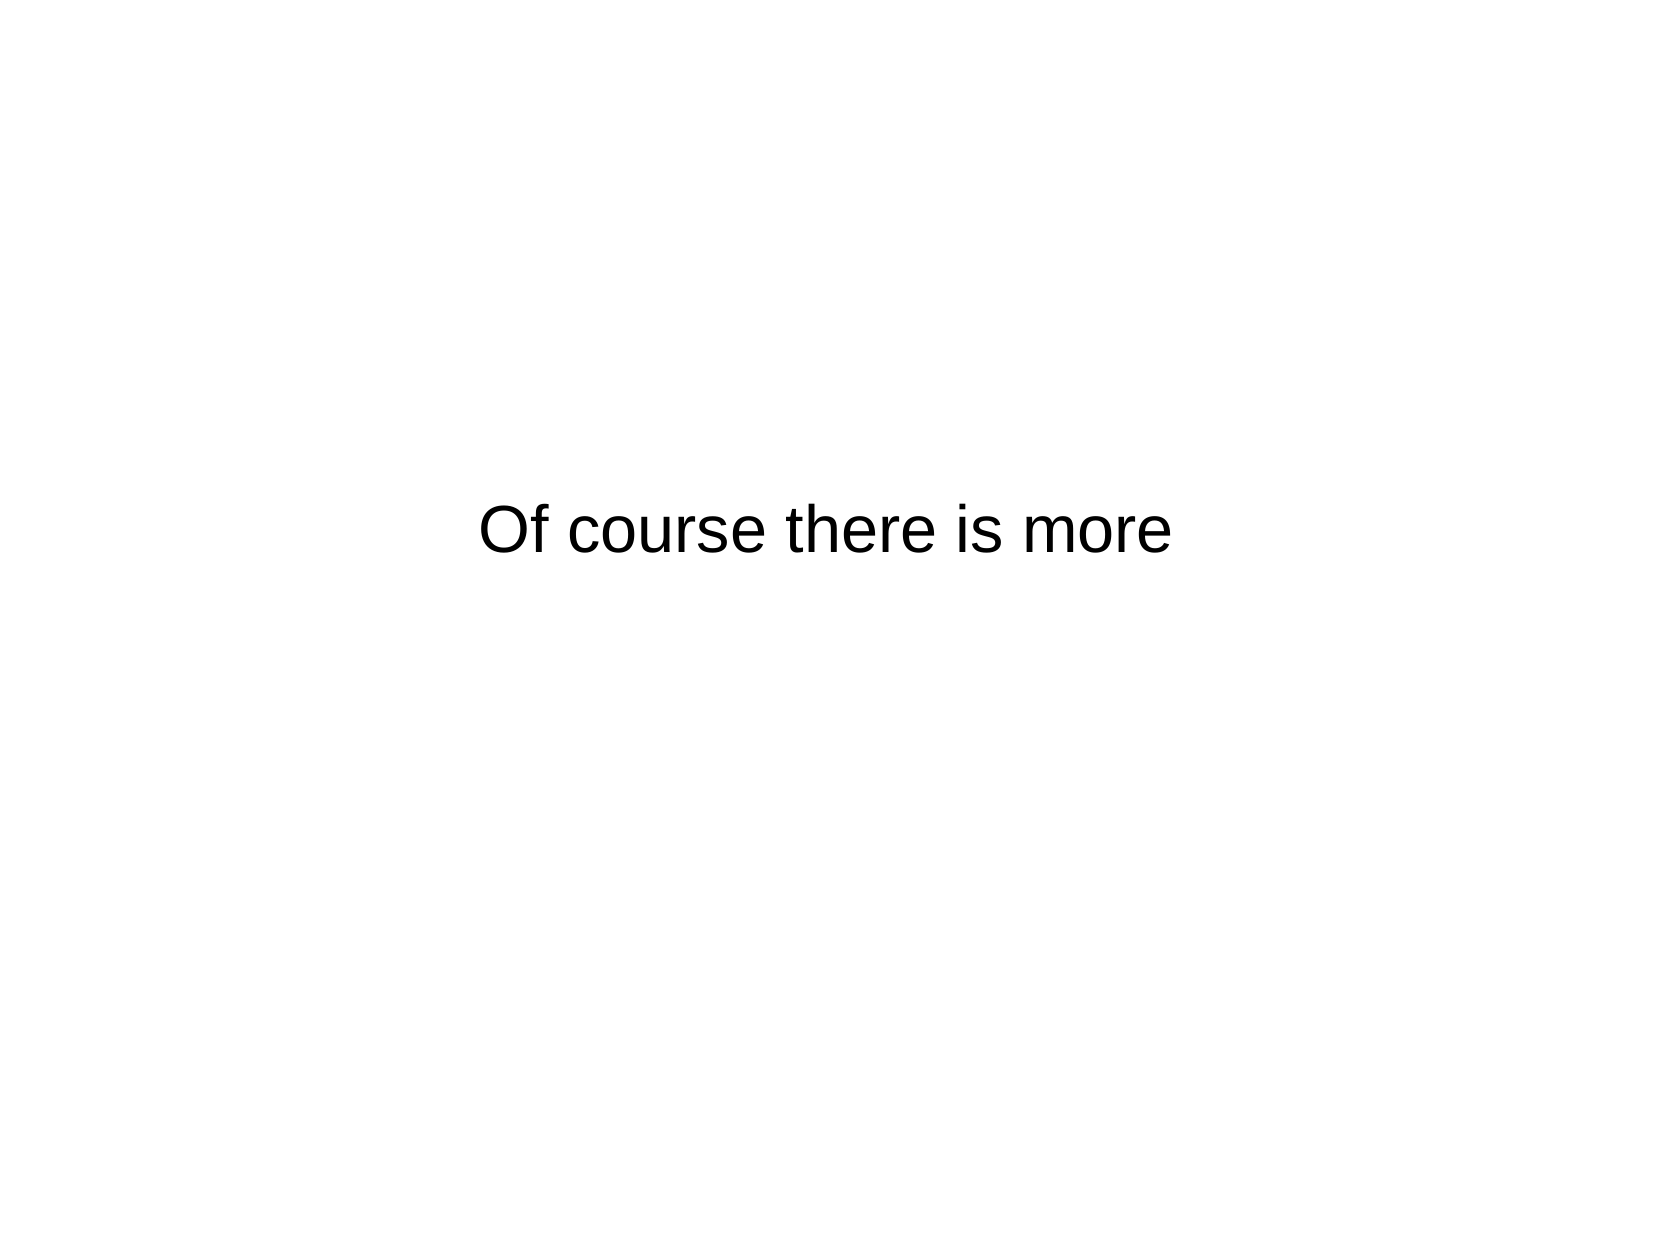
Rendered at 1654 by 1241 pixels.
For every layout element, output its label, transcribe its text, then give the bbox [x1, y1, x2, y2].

subtitle Of course there is more [82, 49, 1571, 1010]
